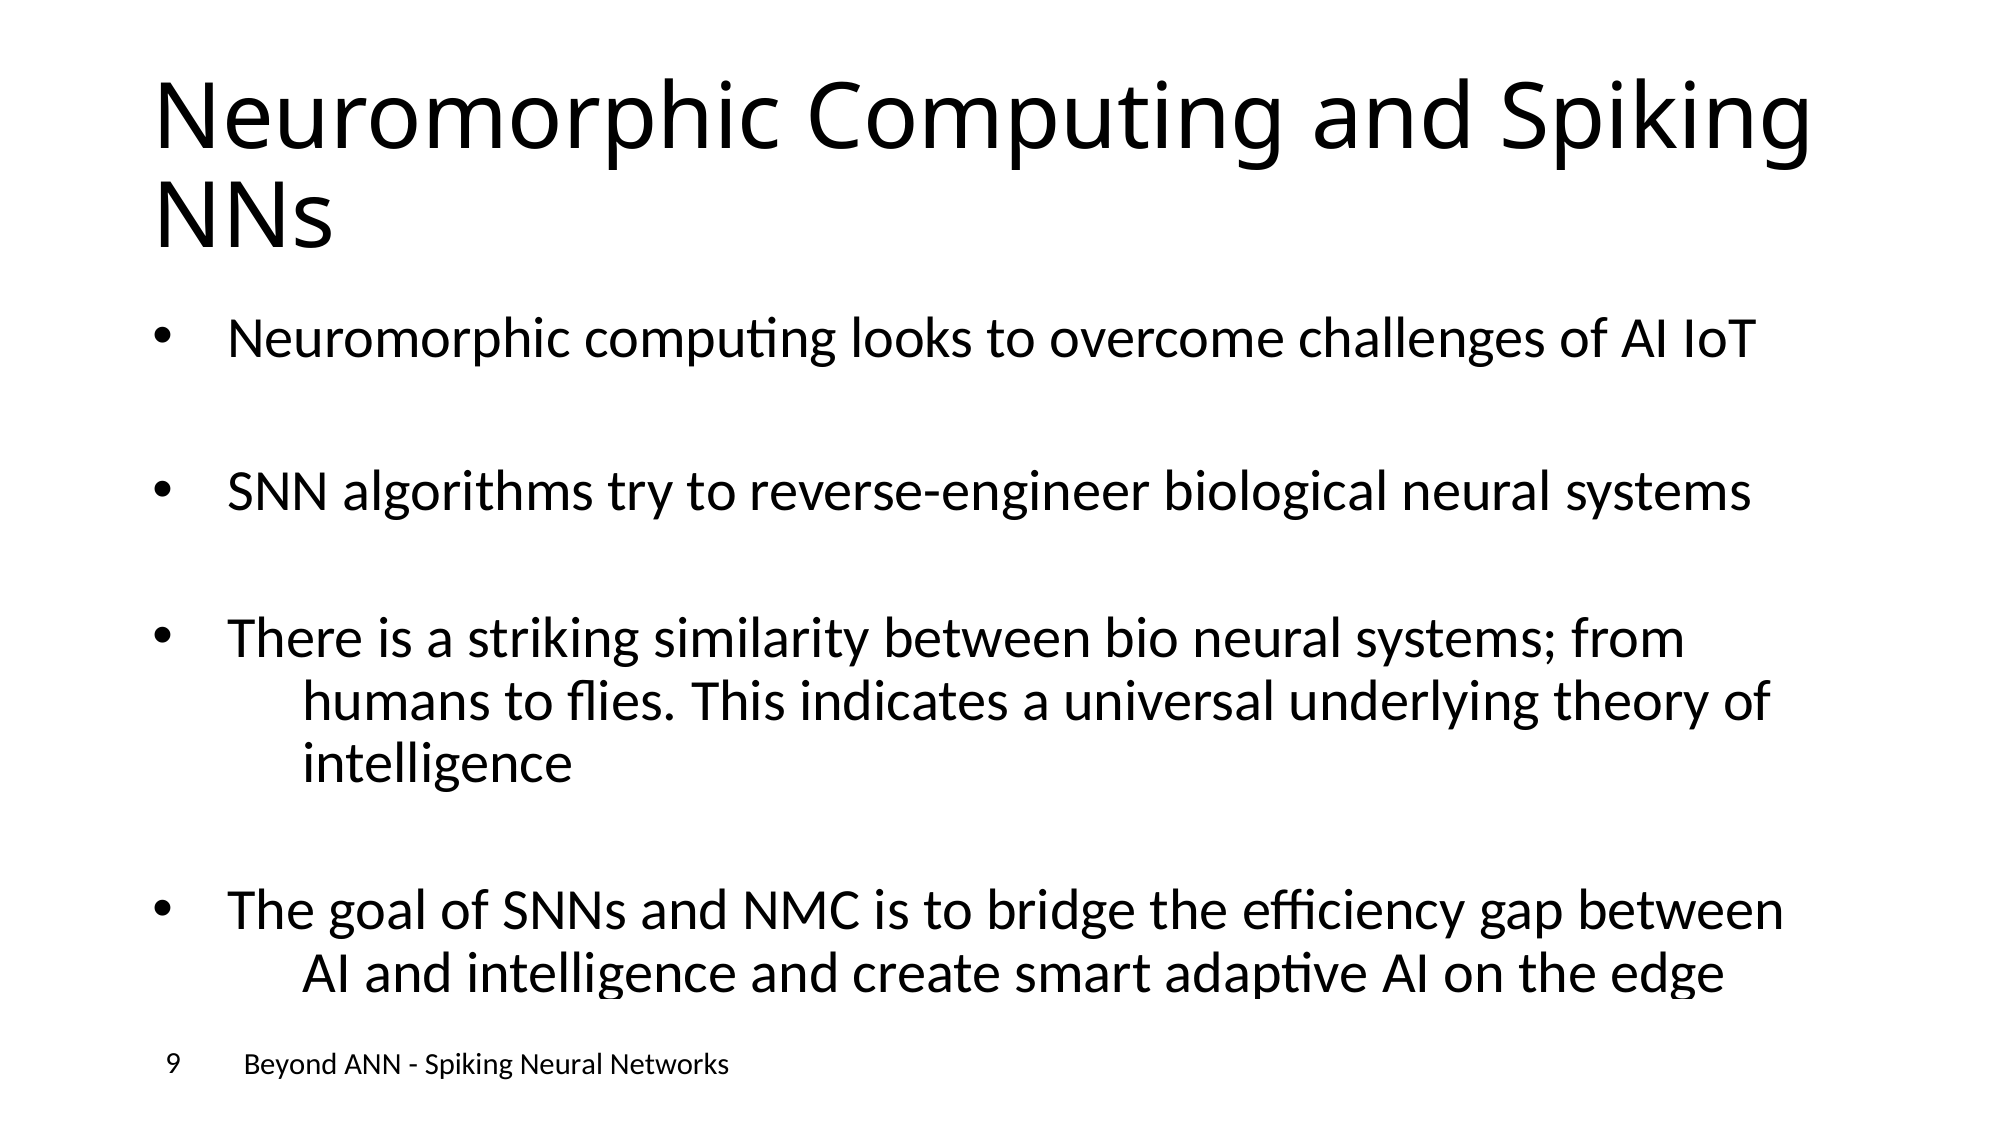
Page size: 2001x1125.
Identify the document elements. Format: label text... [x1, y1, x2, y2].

list Neuromorphic computing looks to overcome challenges of AI IoT SNN algorithms try to reverse-engineer biological neural systems There is a striking similarity between bio neural systems; from humans to flies. This indicates a universal underlying theory of intelligence The goal of SNNs and NMC is to bridge the efficiency gap between AI and intelligence and create smart adaptive AI on the edge [137, 299, 1863, 1014]
text_box [0, 999, 244, 1125]
text_box Beyond ANN - Spiking Neural Networks [244, 999, 1785, 1125]
title Neuromorphic Computing and Spiking NNs [137, 59, 1863, 278]
